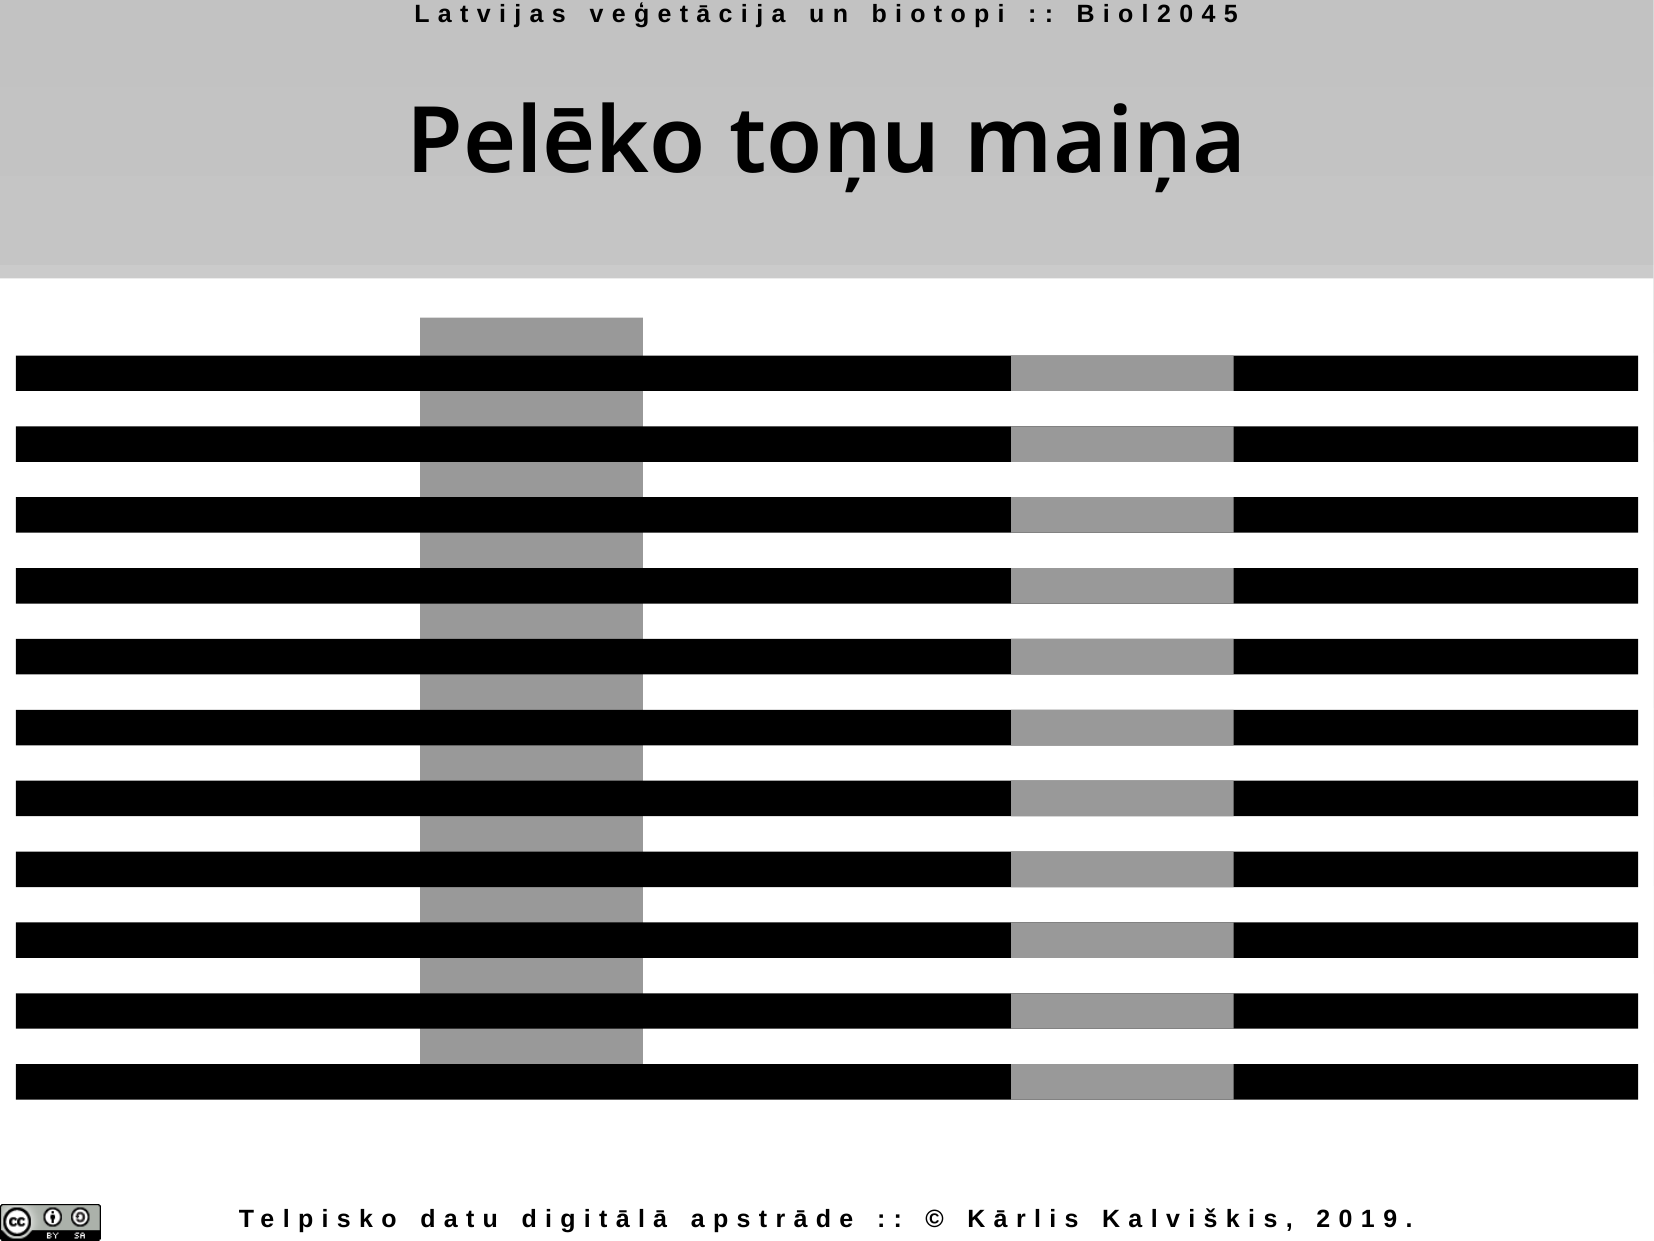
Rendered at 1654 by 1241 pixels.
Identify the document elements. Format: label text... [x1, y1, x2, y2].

picture [0, 1177, 1654, 1241]
title Pelēko toņu maiņa [29, 49, 1625, 296]
picture [0, 0, 1654, 278]
text_box [0, 278, 1654, 1177]
